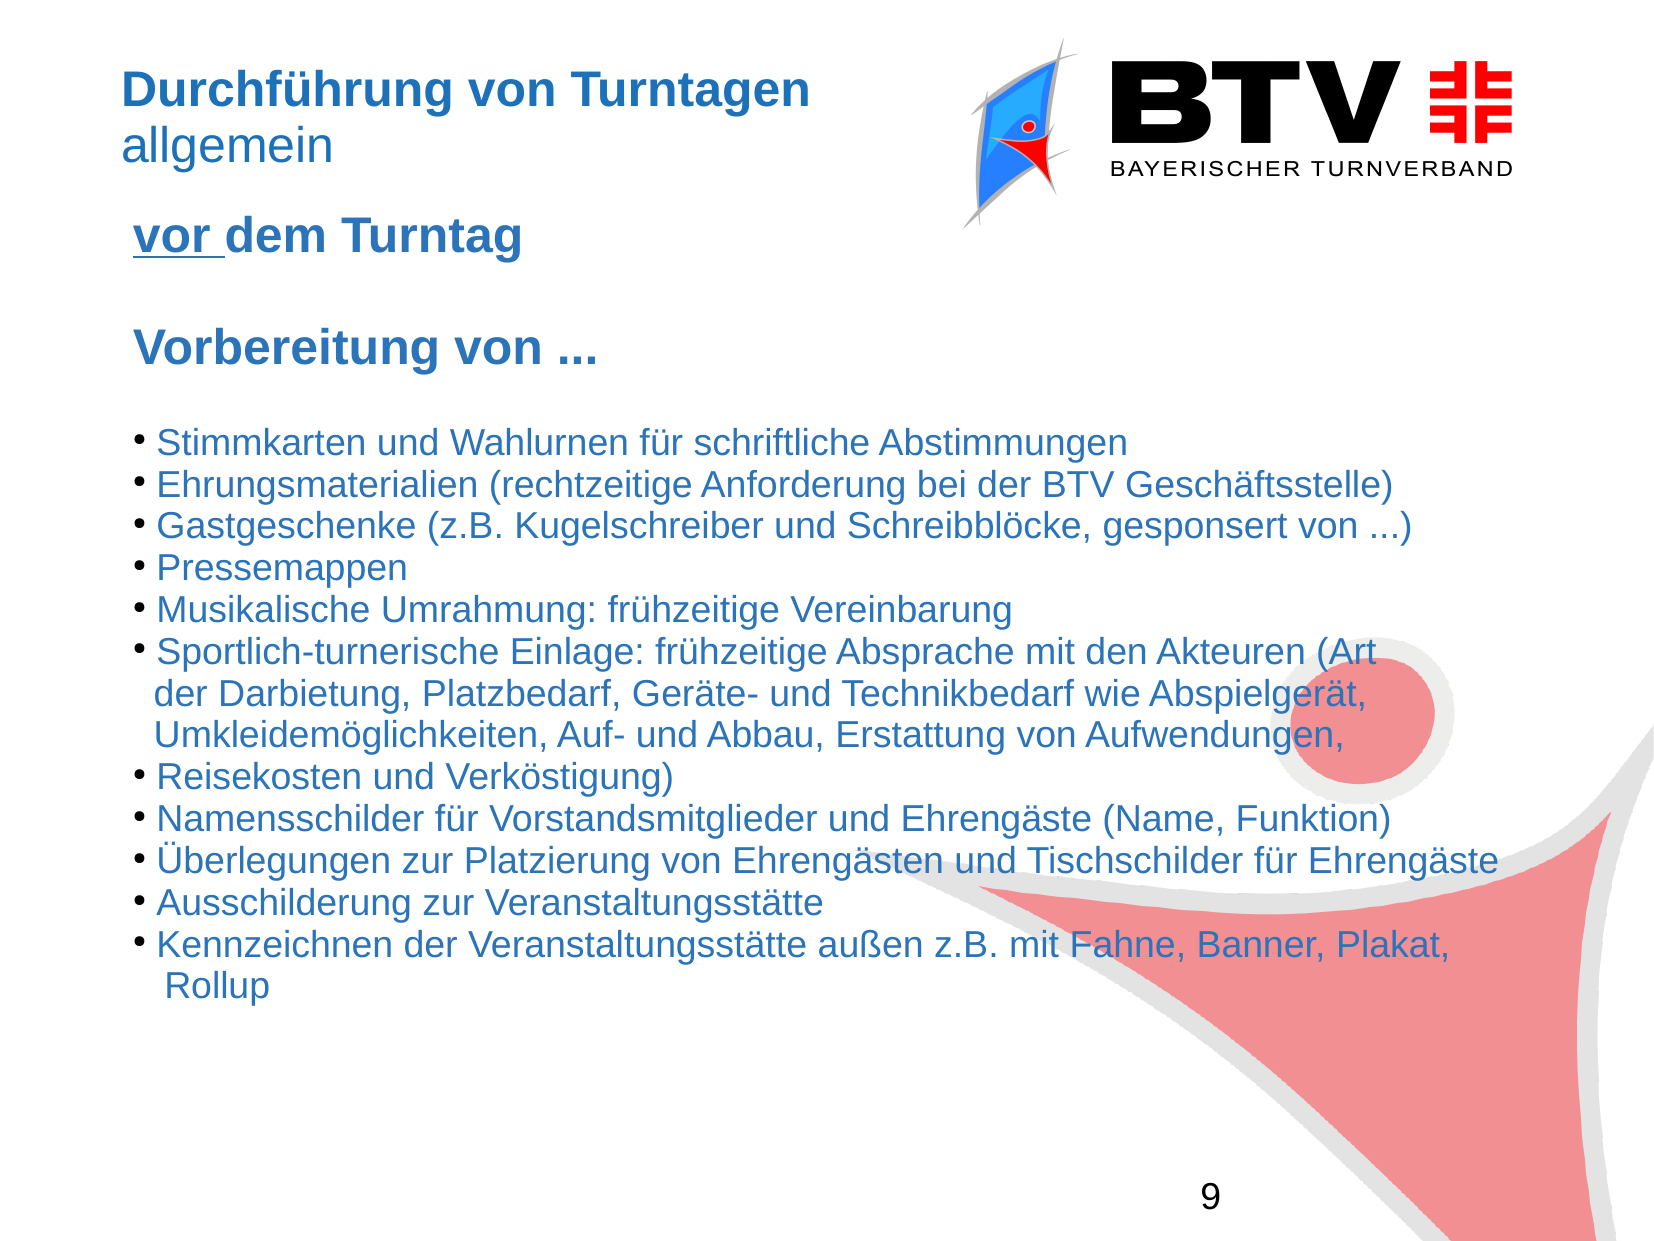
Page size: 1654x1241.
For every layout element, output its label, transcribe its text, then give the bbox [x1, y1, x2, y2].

text_box <Nummer> [1185, 1169, 1571, 1216]
picture [939, 24, 1548, 200]
picture [854, 637, 1654, 1241]
subtitle vor dem Turntag Vorbereitung von ... Stimmkarten und Wahlurnen für schriftliche Abstimmungen Ehrungsmaterialien (rechtzeitige Anforderung bei der BTV Geschäftsstelle) Gastgeschenke (z.B. Kugelschreiber und Schreibblöcke, gesponsert von ...) Pressemappen Musikalische Umrahmung: frühzeitige Vereinbarung Sportlich-turnerische Einlage: frühzeitige Absprache mit den Akteuren (Art der Darbietung, Platzbedarf, Geräte- und Technikbedarf wie Abspielgerät, Umkleidemöglichkeiten, Auf- und Abbau, Erstattung von Aufwendungen, Reisekosten und Verköstigung) Namensschilder für Vorstandsmitglieder und Ehrengäste (Name, Funktion) Überlegungen zur Platzierung von Ehrengästen und Tischschilder für Ehrengäste Ausschilderung zur Veranstaltungsstätte Kennzeichnen der Veranstaltungsstätte außen z.B. mit Fahne, Banner, Plakat, Rollup [118, 200, 1548, 1099]
title Durchführung von Turntagen allgemein [106, 54, 892, 201]
